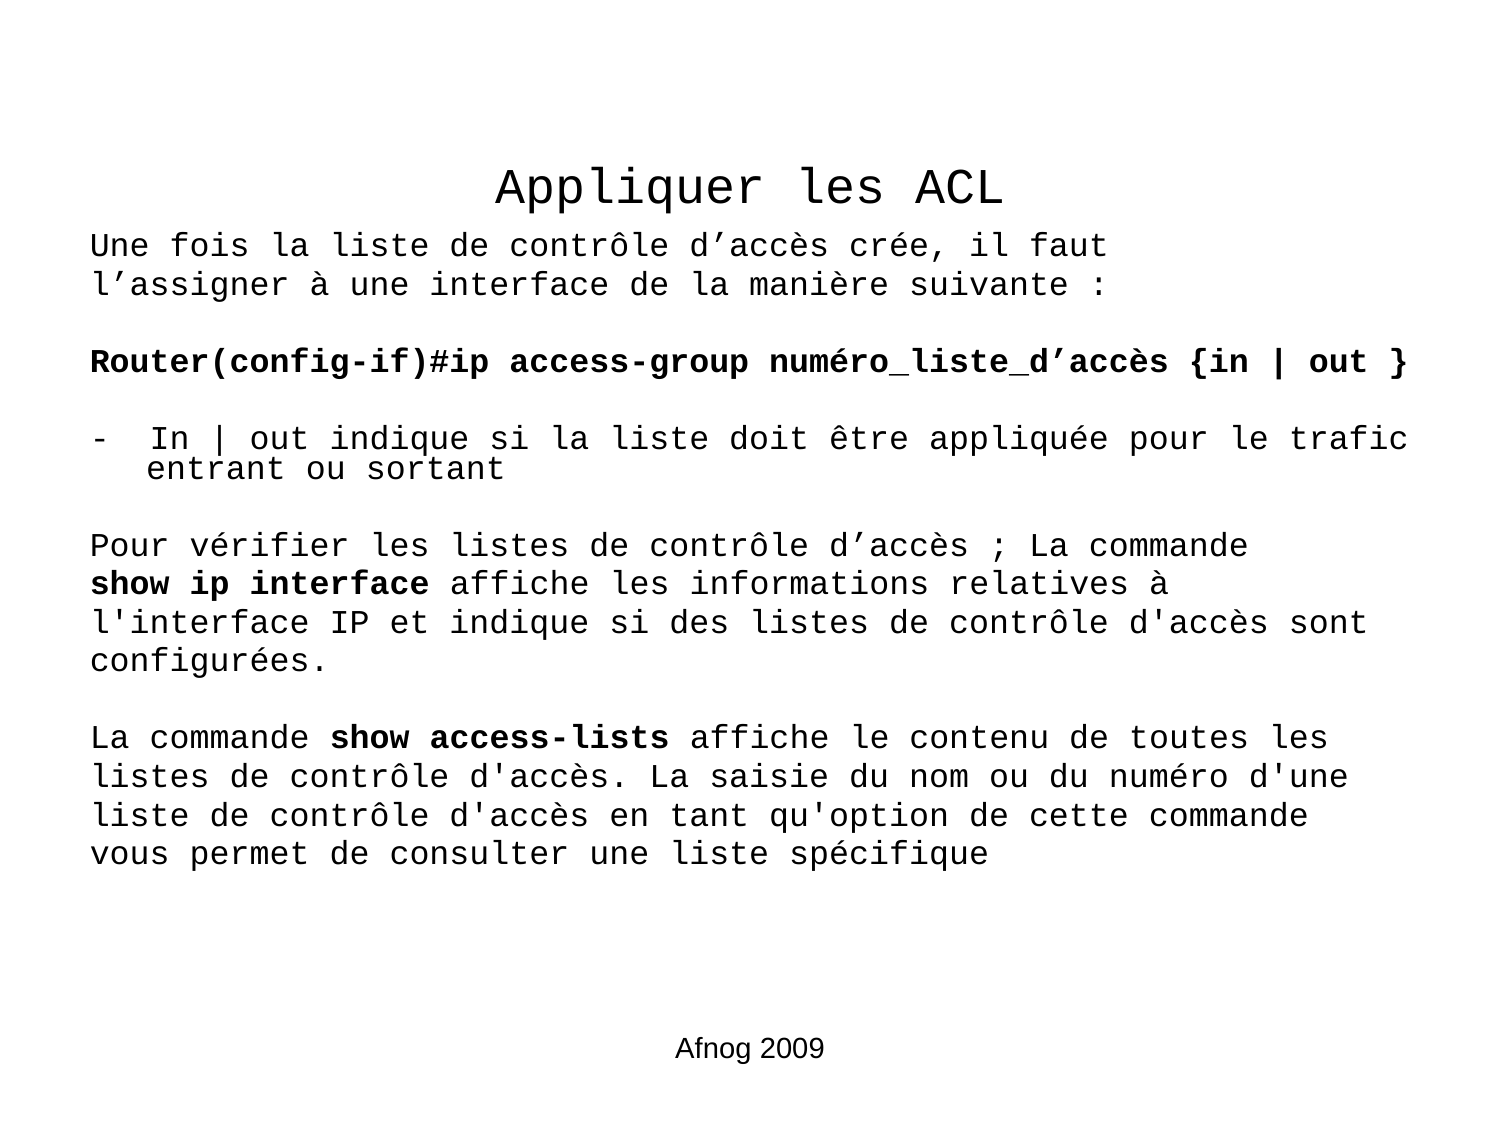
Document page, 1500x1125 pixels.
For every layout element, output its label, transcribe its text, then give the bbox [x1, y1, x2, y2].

list Une fois la liste de contrôle d’accès crée, il faut l’assigner à une interface de la manière suivante : Router(config-if)#ip access-group numéro_liste_d’accès {in | out } - In | out indique si la liste doit être appliquée pour le trafic entrant ou sortant Pour vérifier les listes de contrôle d’accès ; La commande show ip interface affiche les informations relatives à l'interface IP et indique si des listes de contrôle d'accès sont configurées. La commande show access-lists affiche le contenu de toutes les listes de contrôle d'accès. La saisie du nom ou du numéro d'une liste de contrôle d'accès en tant qu'option de cette commande vous permet de consulter une liste spécifique [75, 224, 1426, 1005]
title Appliquer les ACL [75, 45, 1426, 224]
